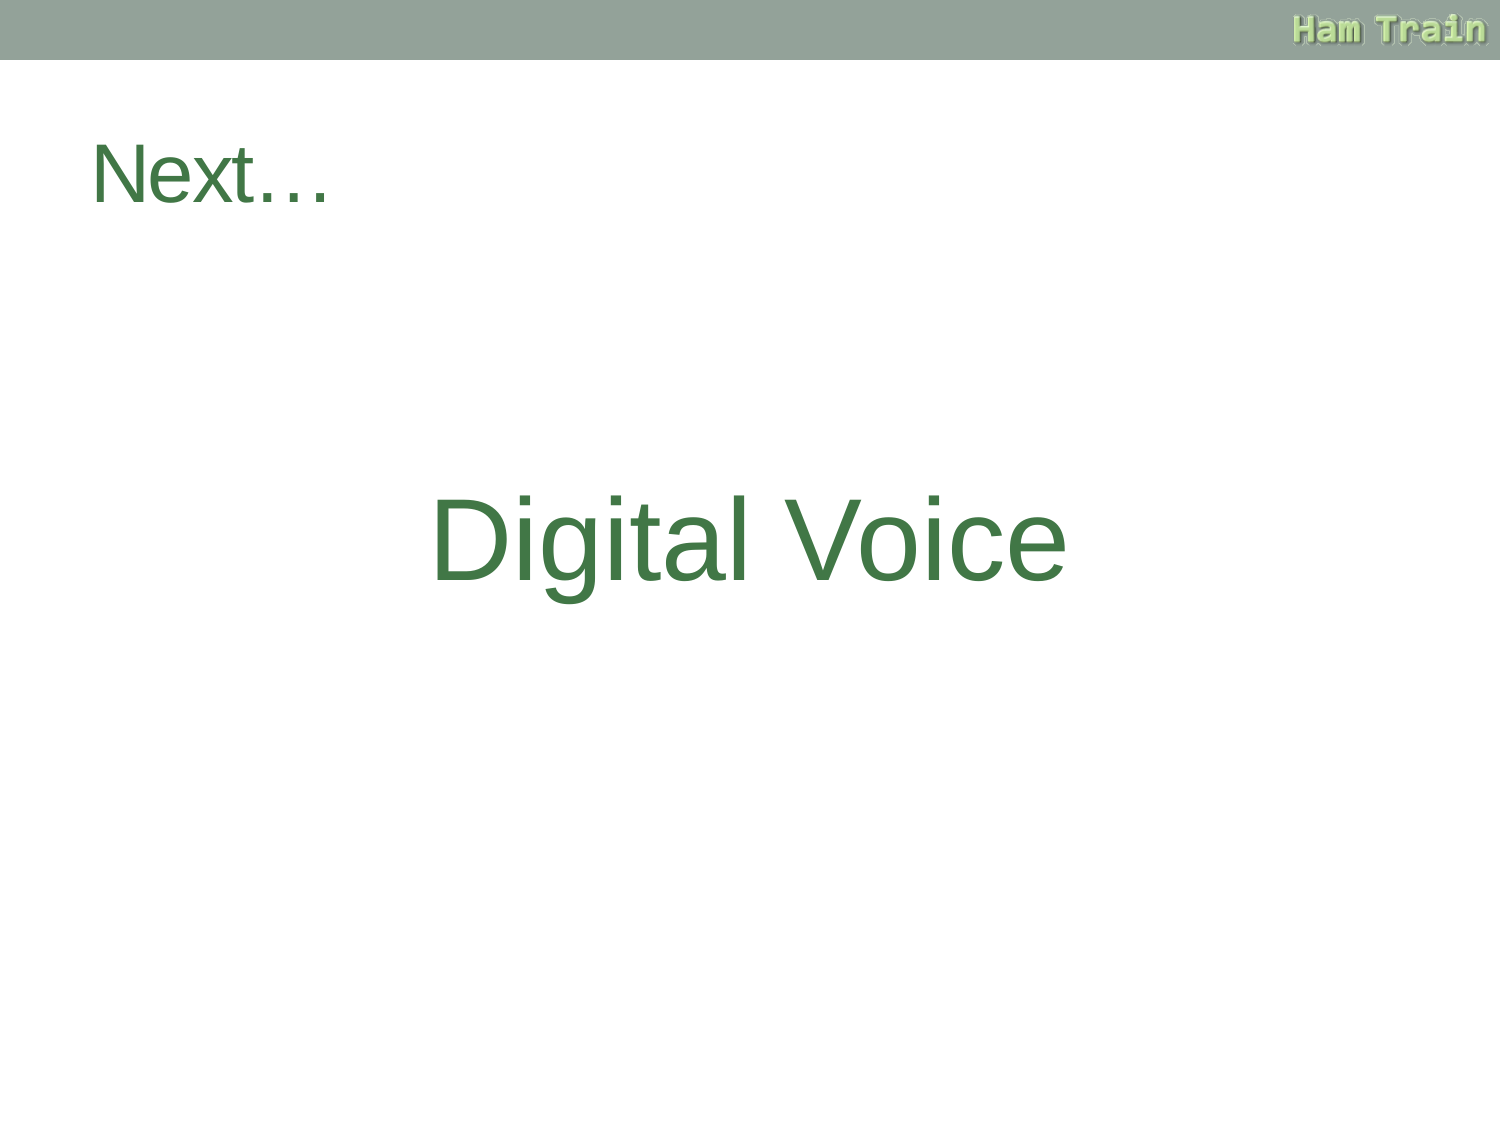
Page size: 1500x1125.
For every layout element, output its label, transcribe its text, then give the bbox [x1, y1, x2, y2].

title Next… [75, 87, 1426, 251]
text_box Digital Voice [35, 456, 1465, 613]
